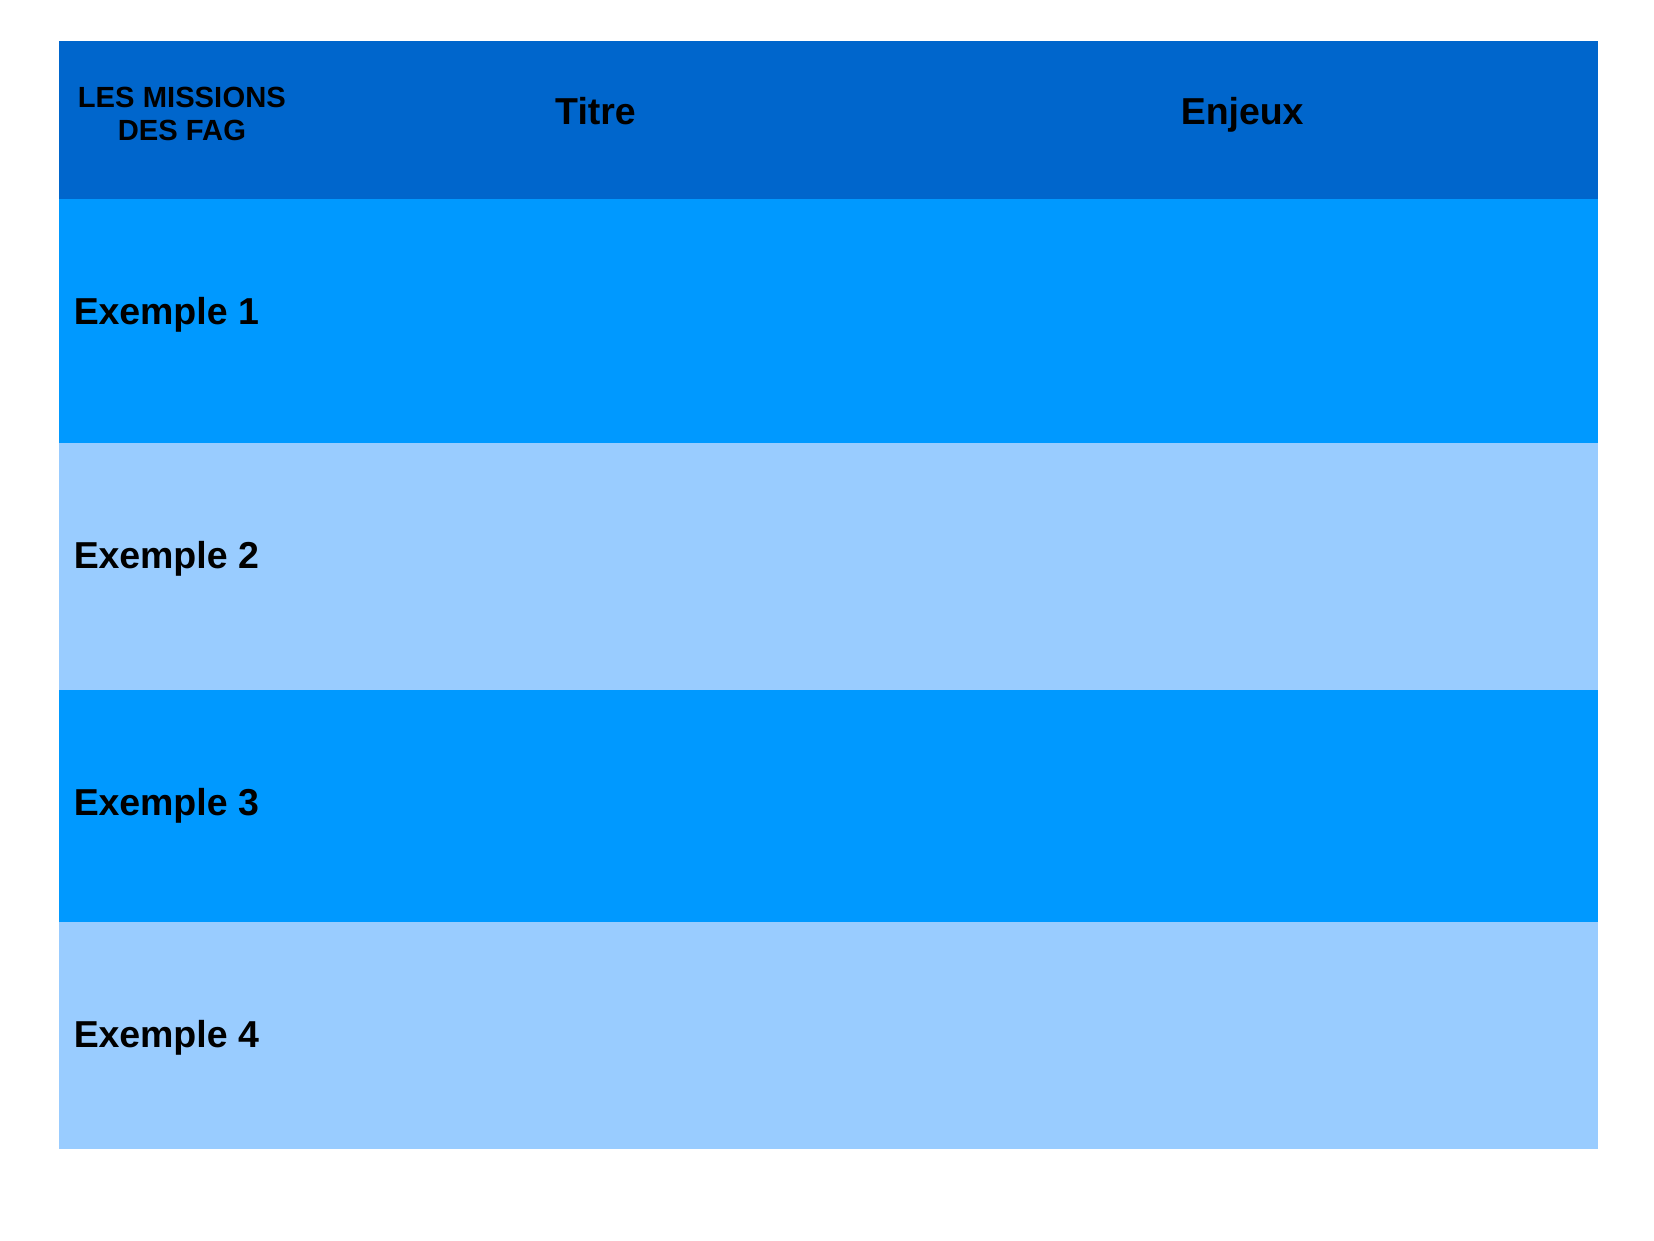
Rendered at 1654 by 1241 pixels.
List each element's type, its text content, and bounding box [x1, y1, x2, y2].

table_cell [886, 690, 1598, 922]
table_cell Exemple 1 [59, 199, 305, 443]
table_cell [305, 443, 886, 690]
table_cell Exemple 2 [59, 443, 305, 690]
table_cell [886, 443, 1598, 690]
table_cell [886, 922, 1598, 1149]
table_cell [886, 199, 1598, 443]
table_cell Exemple 4 [59, 922, 305, 1149]
table_cell [305, 199, 886, 443]
table_cell [305, 922, 886, 1149]
table_header LES MISSIONS DES FAG [59, 41, 305, 199]
table_header Titre [305, 41, 886, 199]
table_cell Exemple 3 [59, 690, 305, 922]
table_cell [305, 690, 886, 922]
table_header Enjeux [886, 41, 1598, 199]
